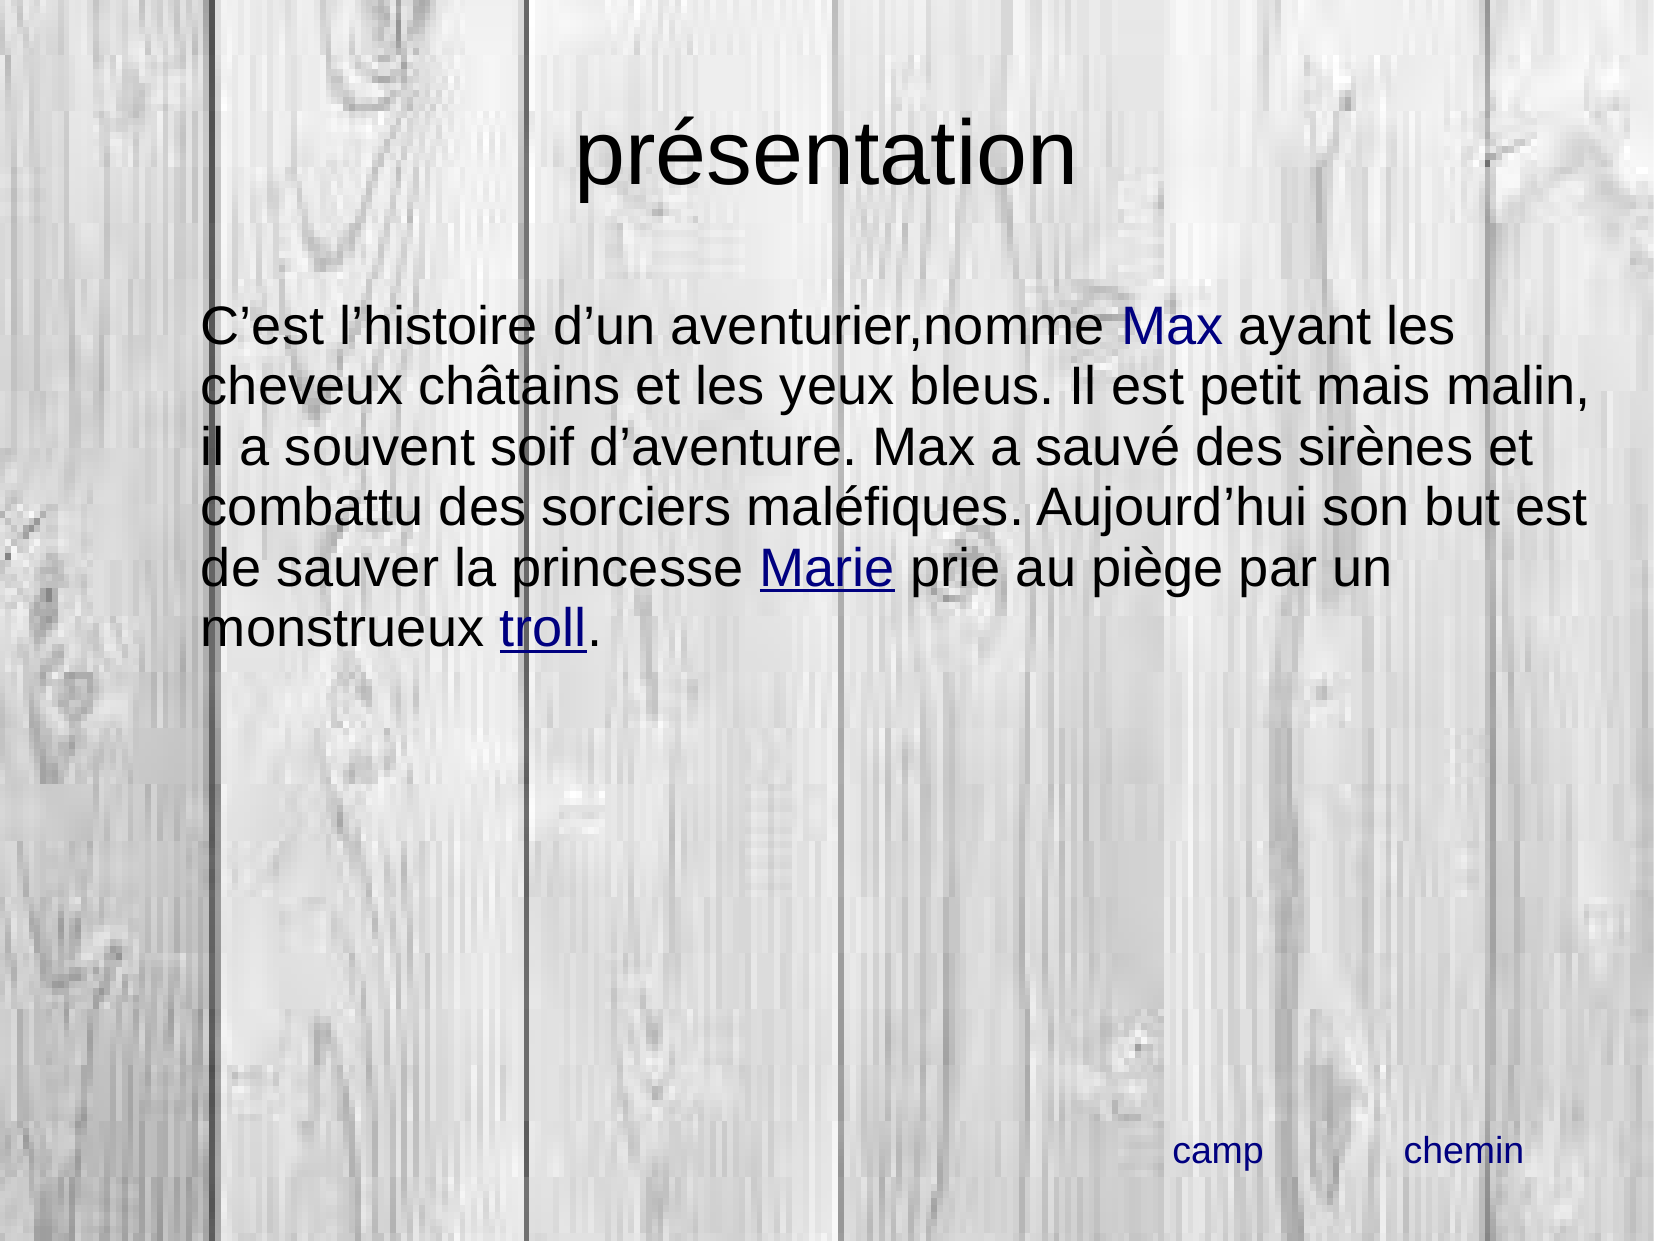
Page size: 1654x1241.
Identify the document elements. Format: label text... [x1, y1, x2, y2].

text_box camp [1157, 1122, 1318, 1179]
text_box chemin [1388, 1122, 1583, 1193]
list C’est l’histoire d’un aventurier,nomme Max ayant les cheveux châtains et les yeux bleus. Il est petit mais malin, il a souvent soif d’aventure. Max a sauvé des sirènes et combattu des sorciers maléfiques. Aujourd’hui son but est de sauver la princesse Marie prie au piège par un monstrueux troll. [129, 295, 1619, 1015]
title présentation [82, 49, 1571, 257]
picture [0, 0, 1654, 1241]
